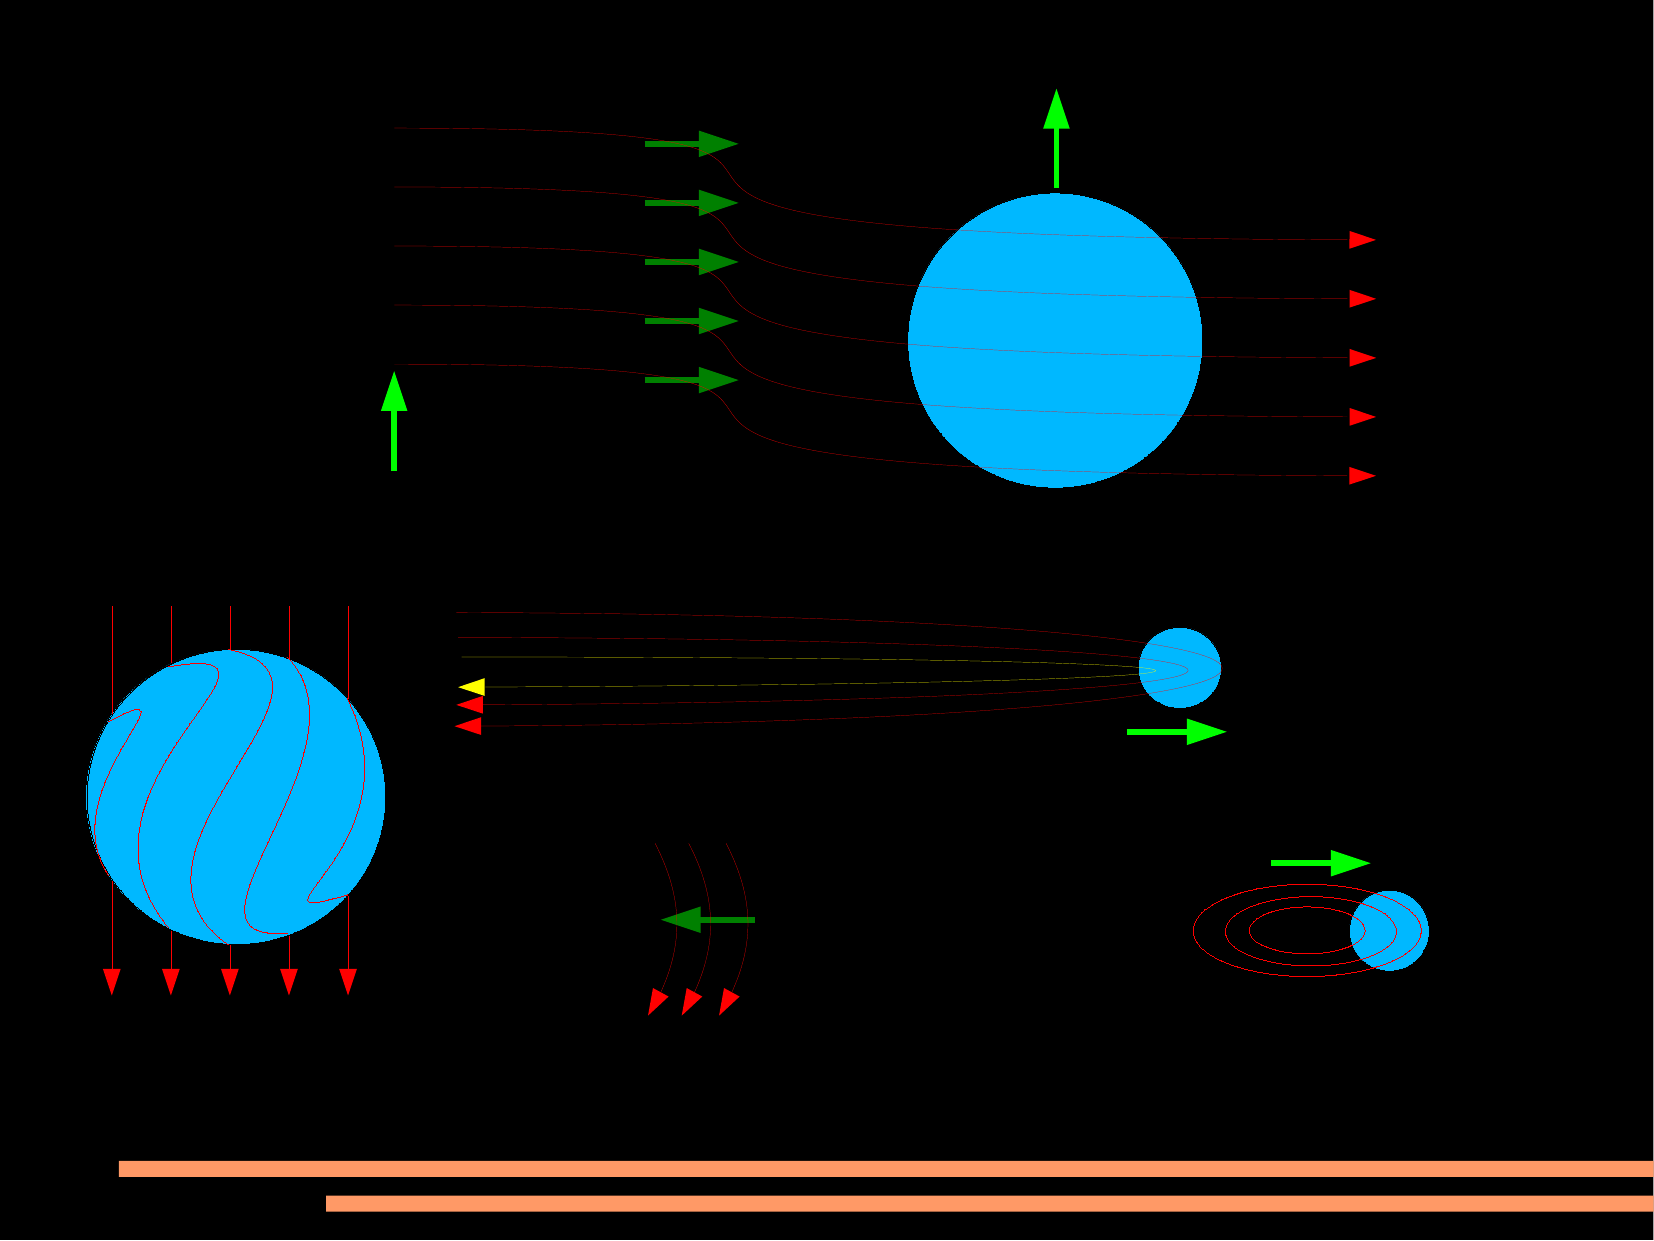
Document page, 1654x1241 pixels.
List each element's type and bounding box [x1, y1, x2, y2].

text_box [246, 39, 1542, 547]
text_box [85, 649, 386, 945]
text_box [1138, 627, 1222, 709]
text_box [1349, 890, 1430, 972]
